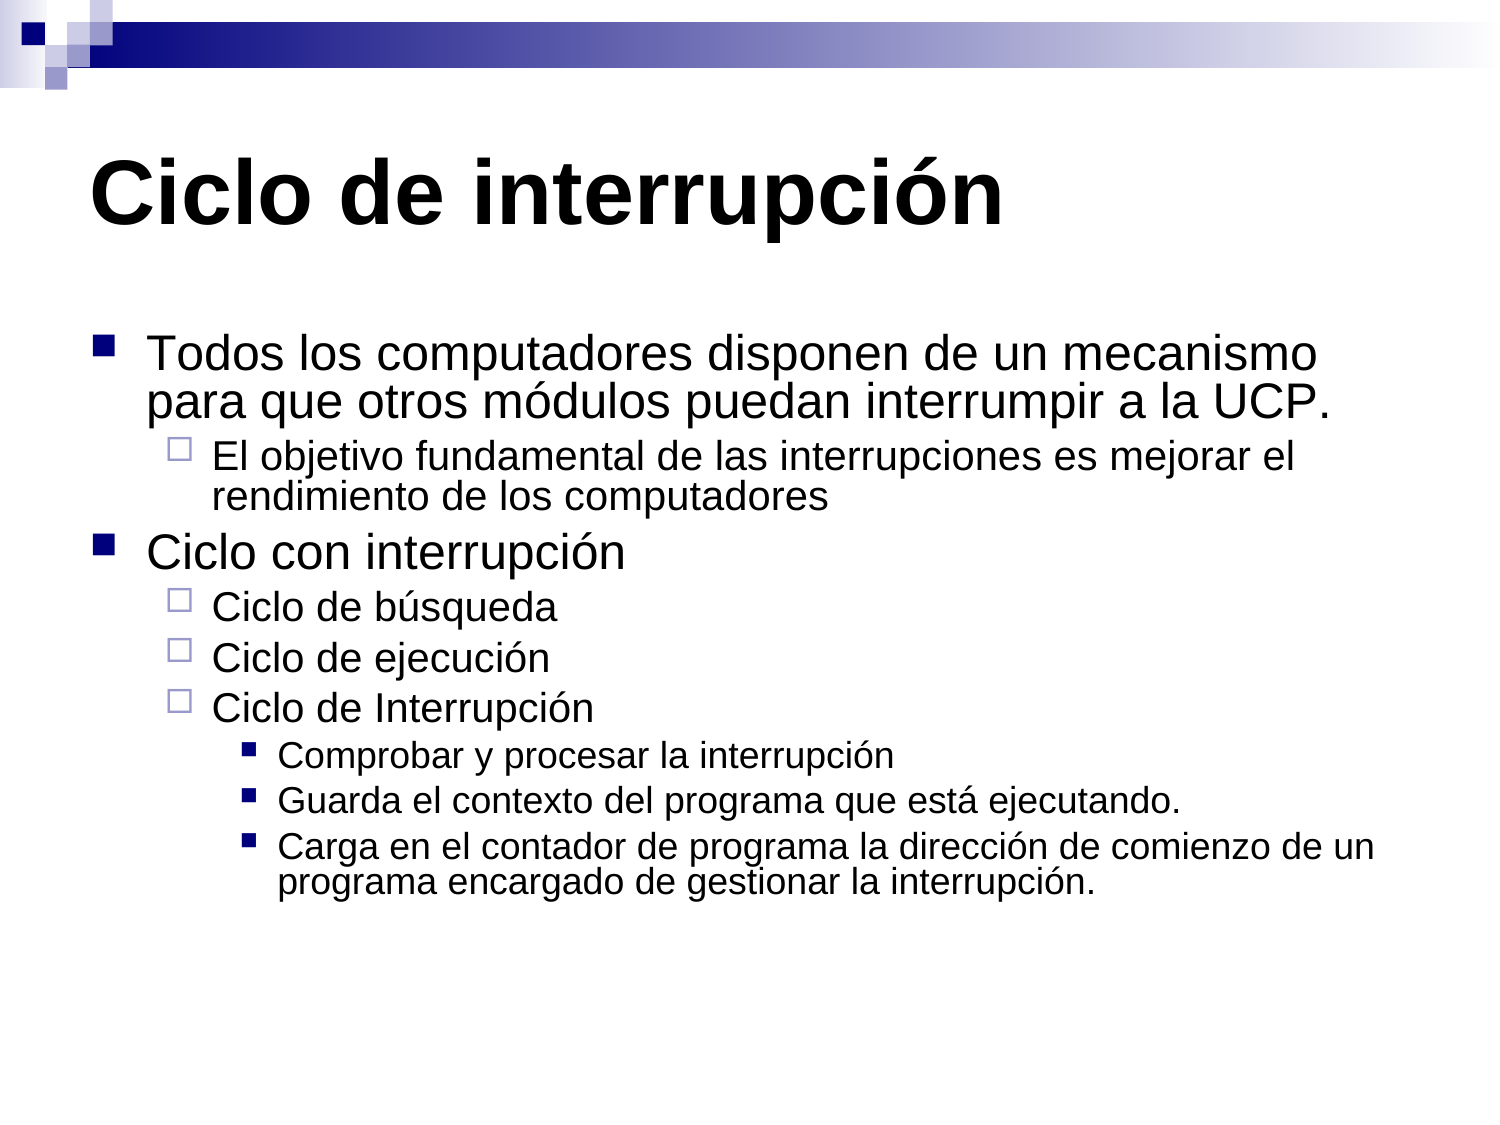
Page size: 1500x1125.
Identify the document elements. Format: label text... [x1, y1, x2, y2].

list Todos los computadores disponen de un mecanismo para que otros módulos puedan interrumpir a la UCP. El objetivo fundamental de las interrupciones es mejorar el rendimiento de los computadores Ciclo con interrupción Ciclo de búsqueda Ciclo de ejecución Ciclo de Interrupción Comprobar y procesar la interrupción Guarda el contexto del programa que está ejecutando. Carga en el contador de programa la dirección de comienzo de un programa encargado de gestionar la interrupción. [75, 324, 1426, 963]
title Ciclo de interrupción [75, 75, 1426, 301]
